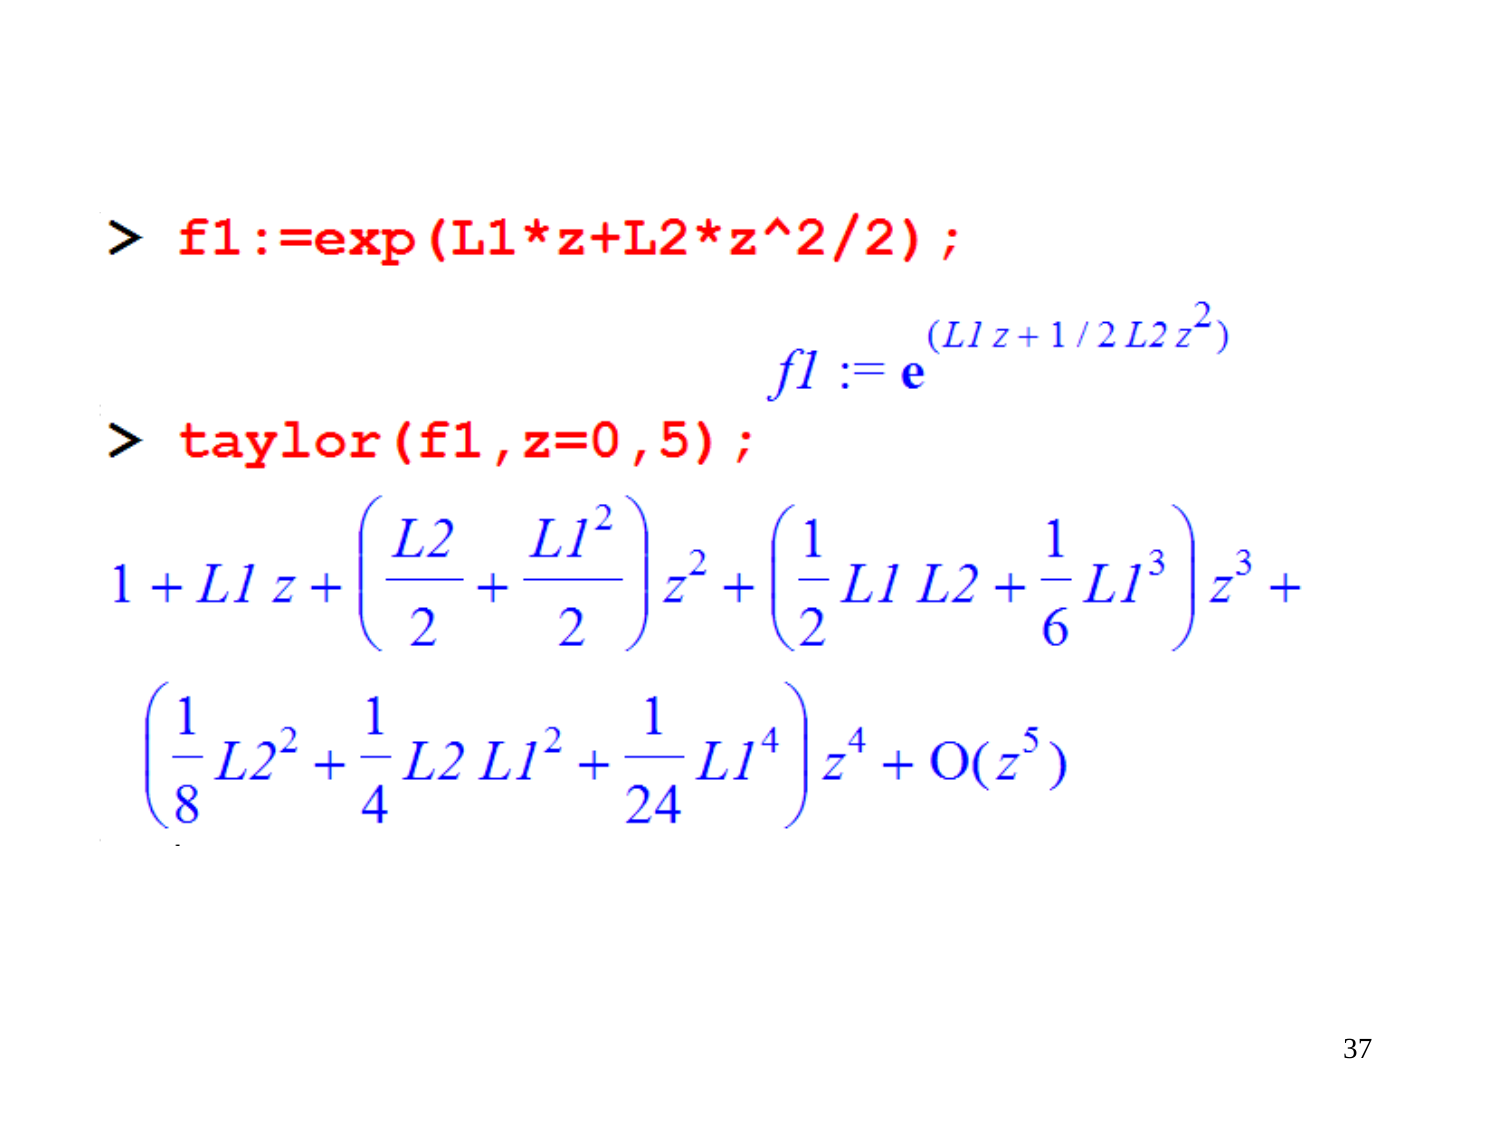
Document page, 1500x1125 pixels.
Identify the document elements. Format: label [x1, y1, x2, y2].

picture [99, 212, 1351, 846]
